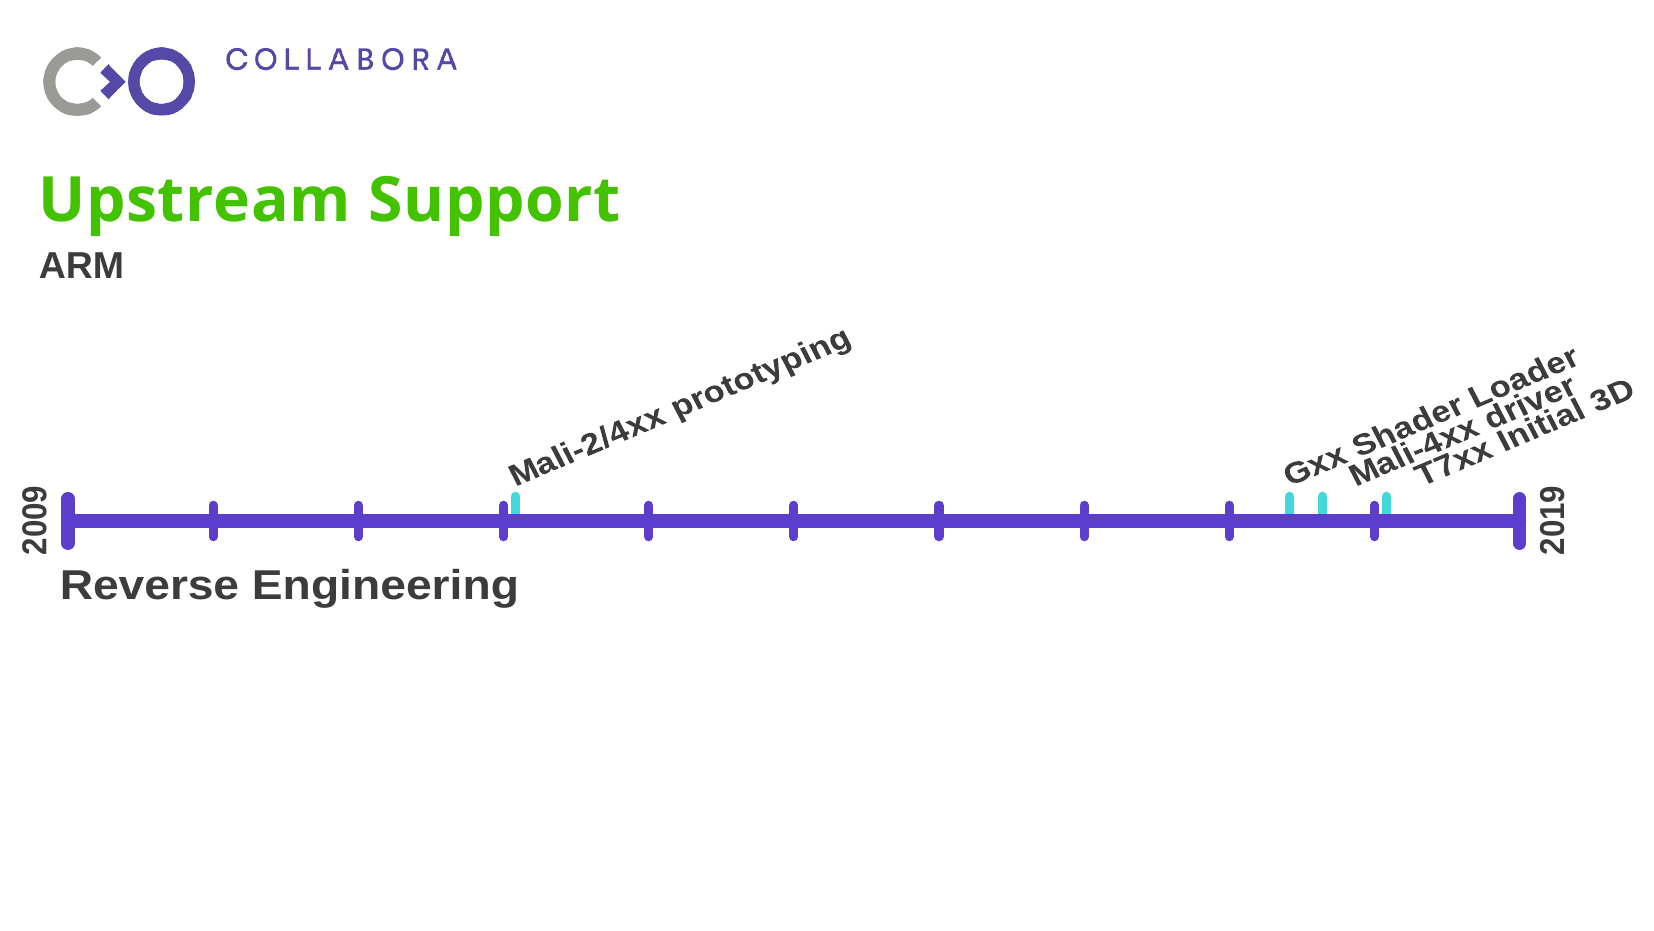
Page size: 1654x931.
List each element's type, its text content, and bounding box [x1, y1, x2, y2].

picture [43, 47, 457, 116]
picture [1, 296, 1653, 634]
title Upstream Support [38, 159, 1614, 216]
text_box ARM [39, 240, 1612, 290]
